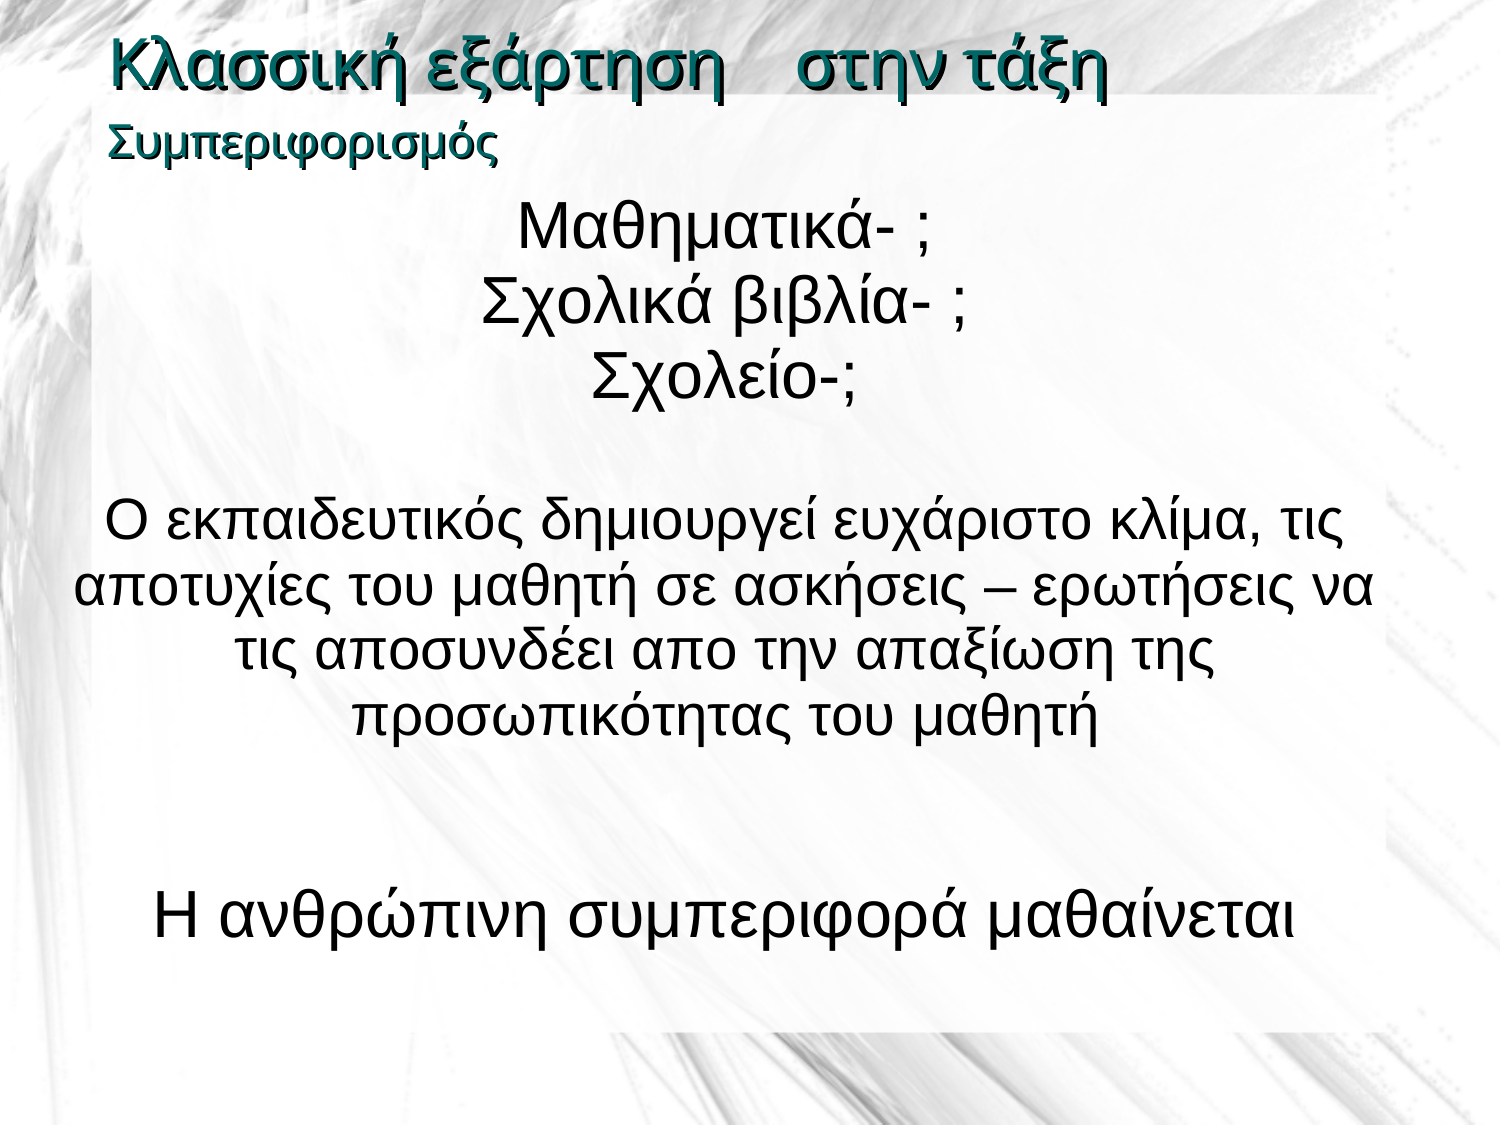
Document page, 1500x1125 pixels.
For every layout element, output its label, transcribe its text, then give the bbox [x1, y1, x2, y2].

title Κλασσική εξάρτηση στην τάξη Συμπεριφορισμός [107, 14, 1367, 163]
subtitle Μαθηματικά- ; Σχολικά βιβλία- ; Σχολείο-; Ο εκπαιδευτικός δημιουργεί ευχάριστο κλίμα, τις αποτυχίες του μαθητή σε ασκήσεις – ερωτήσεις να τις αποσυνδέει απο την απαξίωση της προσωπικότητας του μαθητή Η ανθρώπινη συμπεριφορά μαθαίνεται [66, 188, 1385, 952]
picture [0, 0, 1500, 1125]
